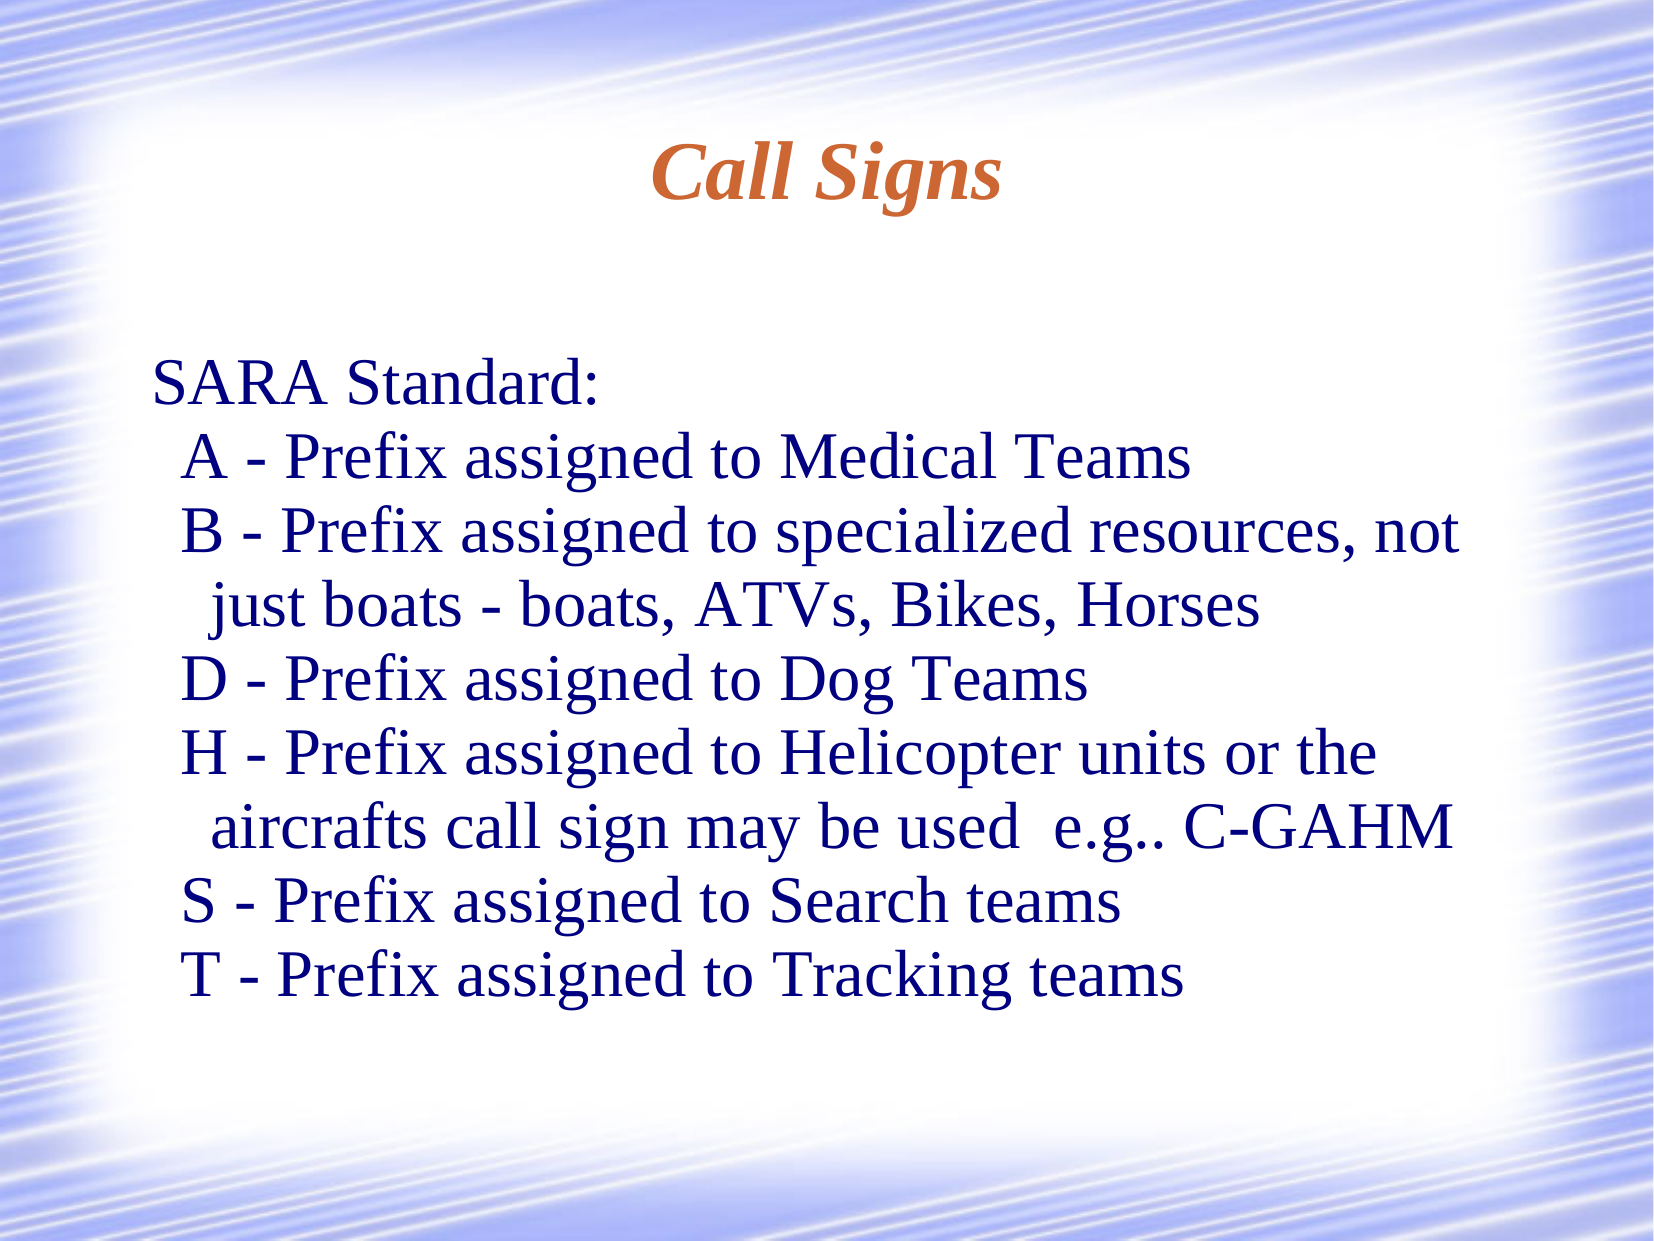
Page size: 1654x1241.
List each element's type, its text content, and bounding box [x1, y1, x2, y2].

picture [0, 0, 1654, 1241]
list SARA Standard: A - Prefix assigned to Medical Teams B - Prefix assigned to specialized resources, not just boats - boats, ATVs, Bikes, Horses D - Prefix assigned to Dog Teams H - Prefix assigned to Helicopter units or the aircrafts call sign may be used e.g.. C-GAHM S - Prefix assigned to Search teams T - Prefix assigned to Tracking teams [121, 344, 1534, 1127]
title Call Signs [121, 67, 1534, 275]
